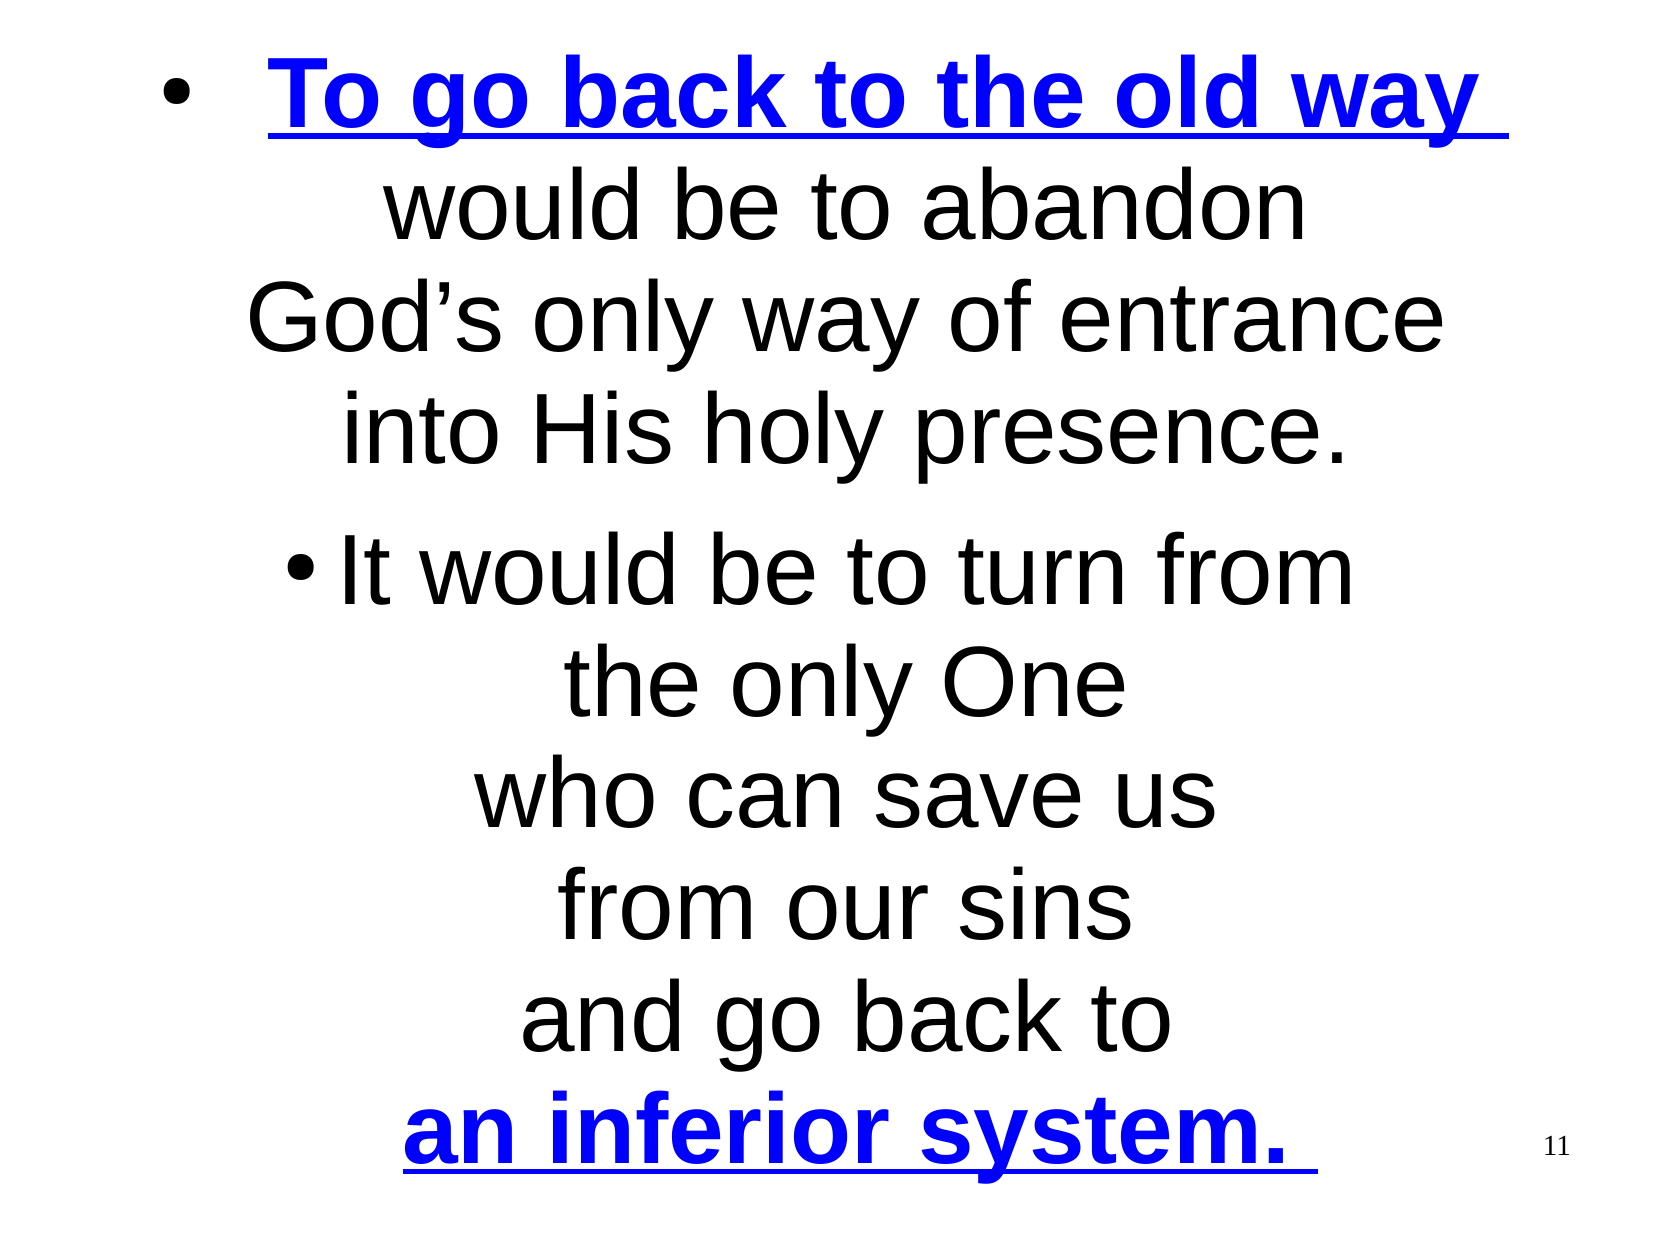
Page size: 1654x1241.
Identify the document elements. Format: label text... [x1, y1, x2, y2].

list To go back to the old way would be to abandon God’s only way of entrance into His holy presence. It would be to turn from the only One who can save us from our sins and go back to an inferior system. [37, 37, 1613, 1238]
